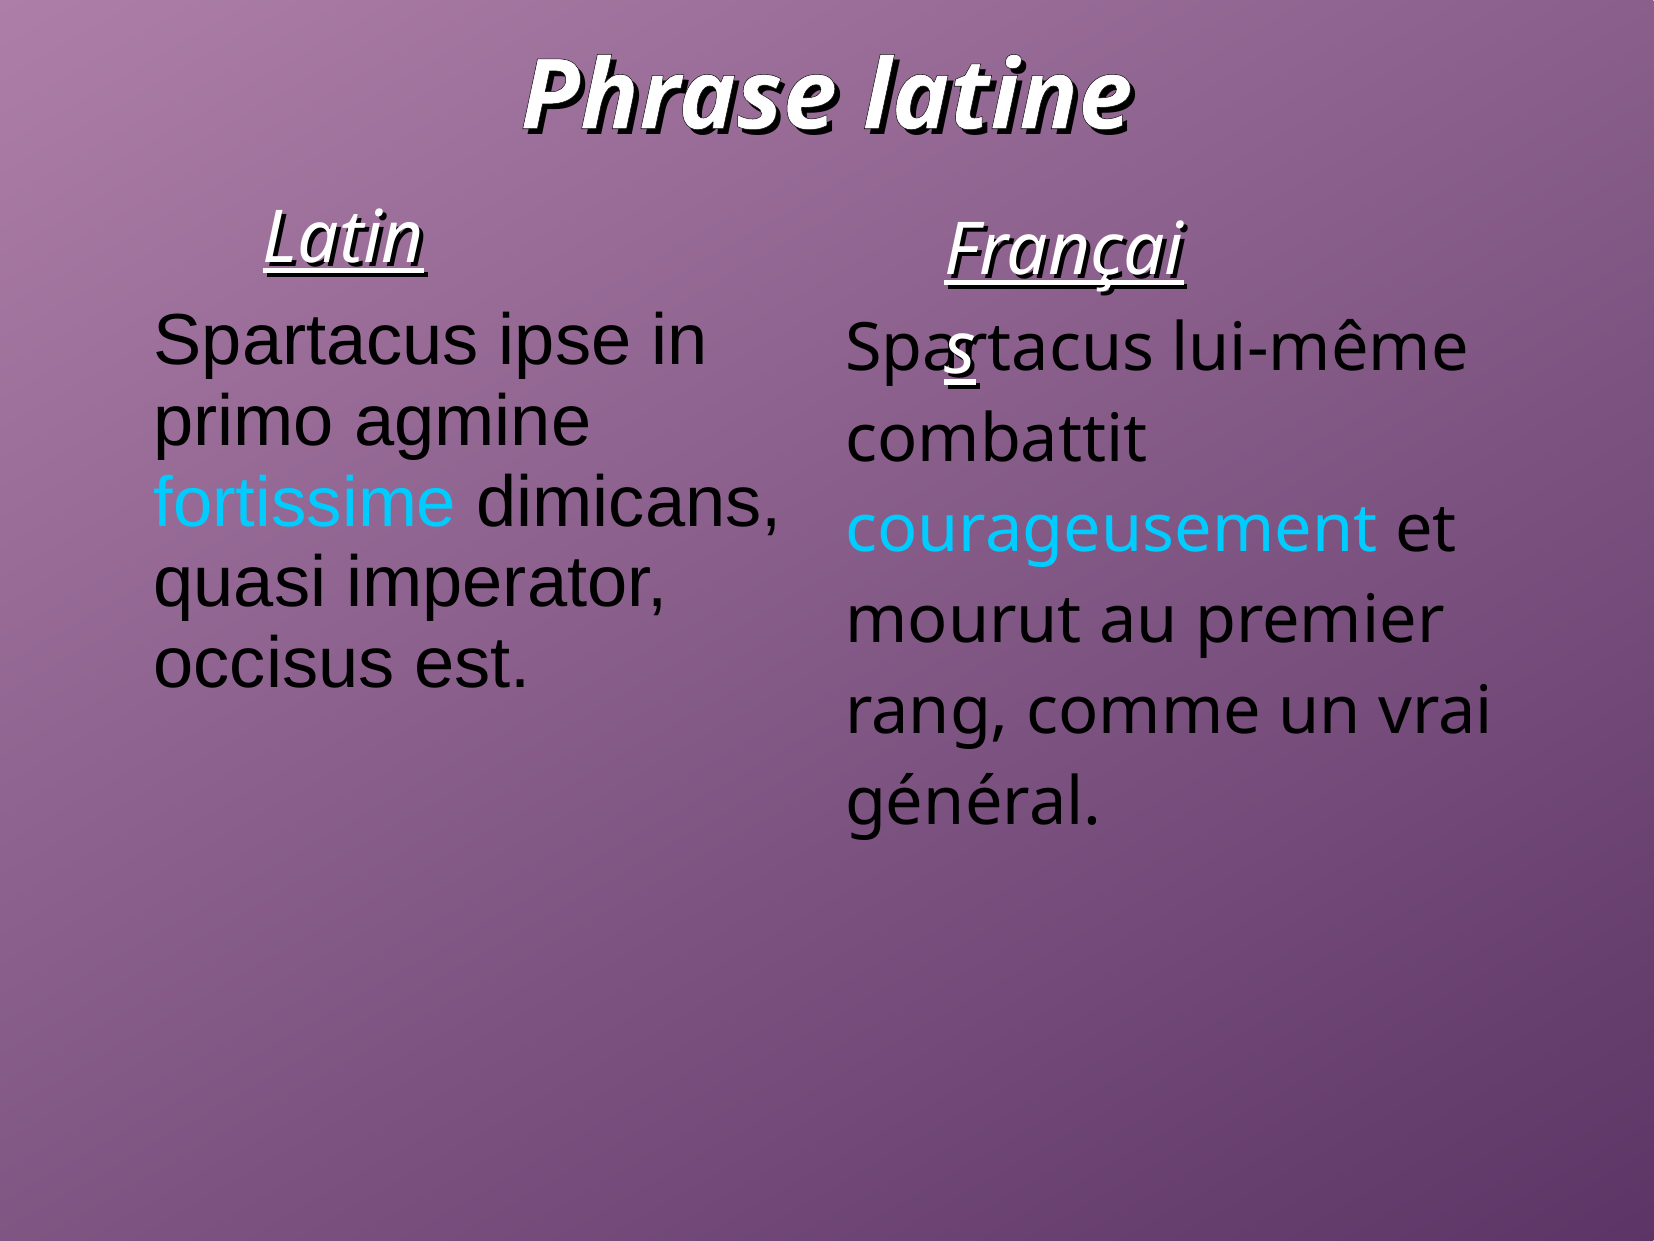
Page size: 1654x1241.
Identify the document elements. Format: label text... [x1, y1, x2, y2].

title Phrase latine [82, 0, 1571, 194]
text_box Français [929, 194, 1217, 334]
text_box Latin [248, 194, 508, 282]
list Spartacus lui-même combattit courageusement et mourut au premier rang, comme un vrai général. [845, 299, 1572, 1019]
list Spartacus ipse in primo agmine fortissime dimicans, quasi imperator, occisus est. [82, 299, 809, 1019]
